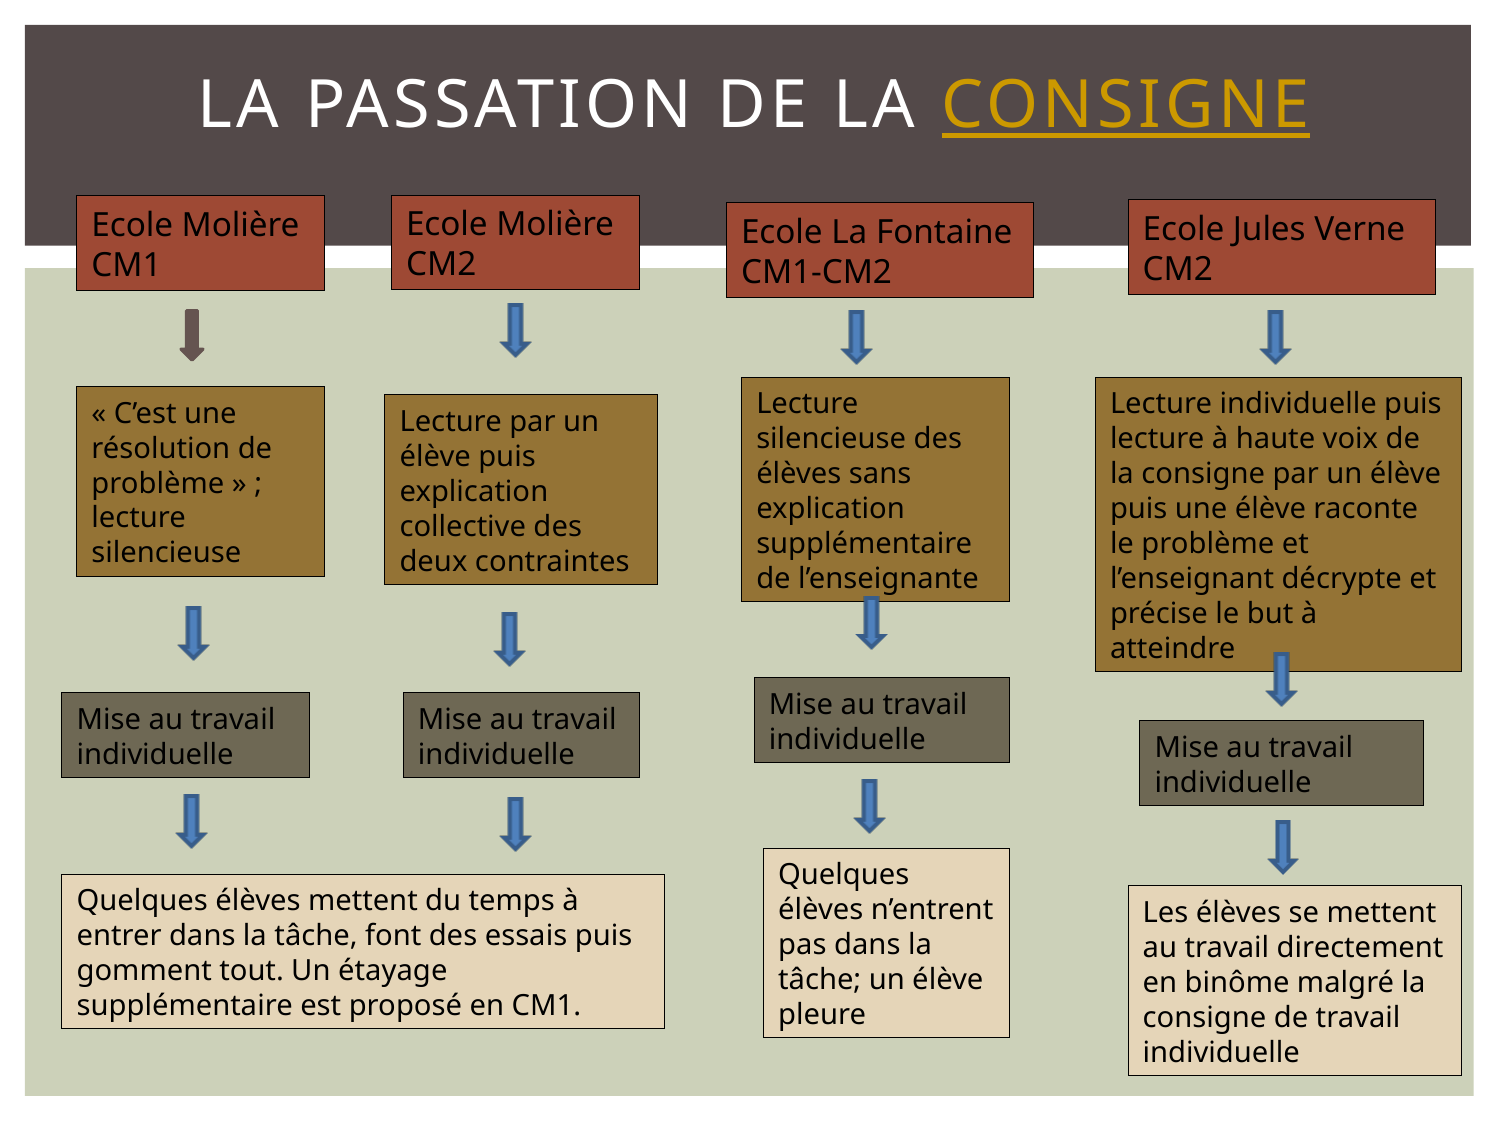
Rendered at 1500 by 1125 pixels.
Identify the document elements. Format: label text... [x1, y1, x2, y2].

text_box Lecture silencieuse des élèves sans explication supplémentaire de l’enseignante [741, 377, 1010, 602]
text_box Mise au travail individuelle [1139, 720, 1424, 806]
picture [855, 596, 888, 651]
text_box Ecole Molière CM2 [391, 195, 640, 290]
title La passation de la consigne [89, 30, 1419, 183]
picture [499, 303, 532, 358]
text_box Quelques élèves n’entrent pas dans la tâche; un élève pleure [763, 848, 1010, 1038]
text_box Mise au travail individuelle [403, 692, 640, 778]
text_box « C’est une résolution de problème » ; lecture silencieuse [76, 386, 325, 577]
picture [1265, 652, 1298, 707]
text_box Mise au travail individuelle [61, 692, 310, 778]
picture [499, 797, 532, 852]
text_box Quelques élèves mettent du temps à entrer dans la tâche, font des essais puis gomment tout. Un étayage supplémentaire est proposé en CM1. [61, 874, 665, 1029]
text_box Mise au travail individuelle [754, 677, 1010, 763]
picture [1267, 820, 1299, 875]
text_box Ecole Jules Verne CM2 [1128, 199, 1436, 295]
picture [175, 794, 208, 849]
picture [1259, 310, 1292, 365]
picture [840, 310, 873, 365]
picture [493, 612, 526, 667]
text_box Ecole Molière CM1 [76, 195, 325, 291]
text_box [180, 310, 203, 361]
picture [853, 779, 886, 834]
text_box Ecole La Fontaine CM1-CM2 [726, 202, 1034, 298]
text_box Lecture par un élève puis explication collective des deux contraintes [384, 394, 658, 585]
picture [177, 606, 210, 661]
text_box Les élèves se mettent au travail directement en binôme malgré la consigne de travail individuelle [1128, 885, 1462, 1076]
text_box Lecture individuelle puis lecture à haute voix de la consigne par un élève puis une élève raconte le problème et l’enseignant décrypte et précise le but à atteindre [1095, 377, 1462, 672]
